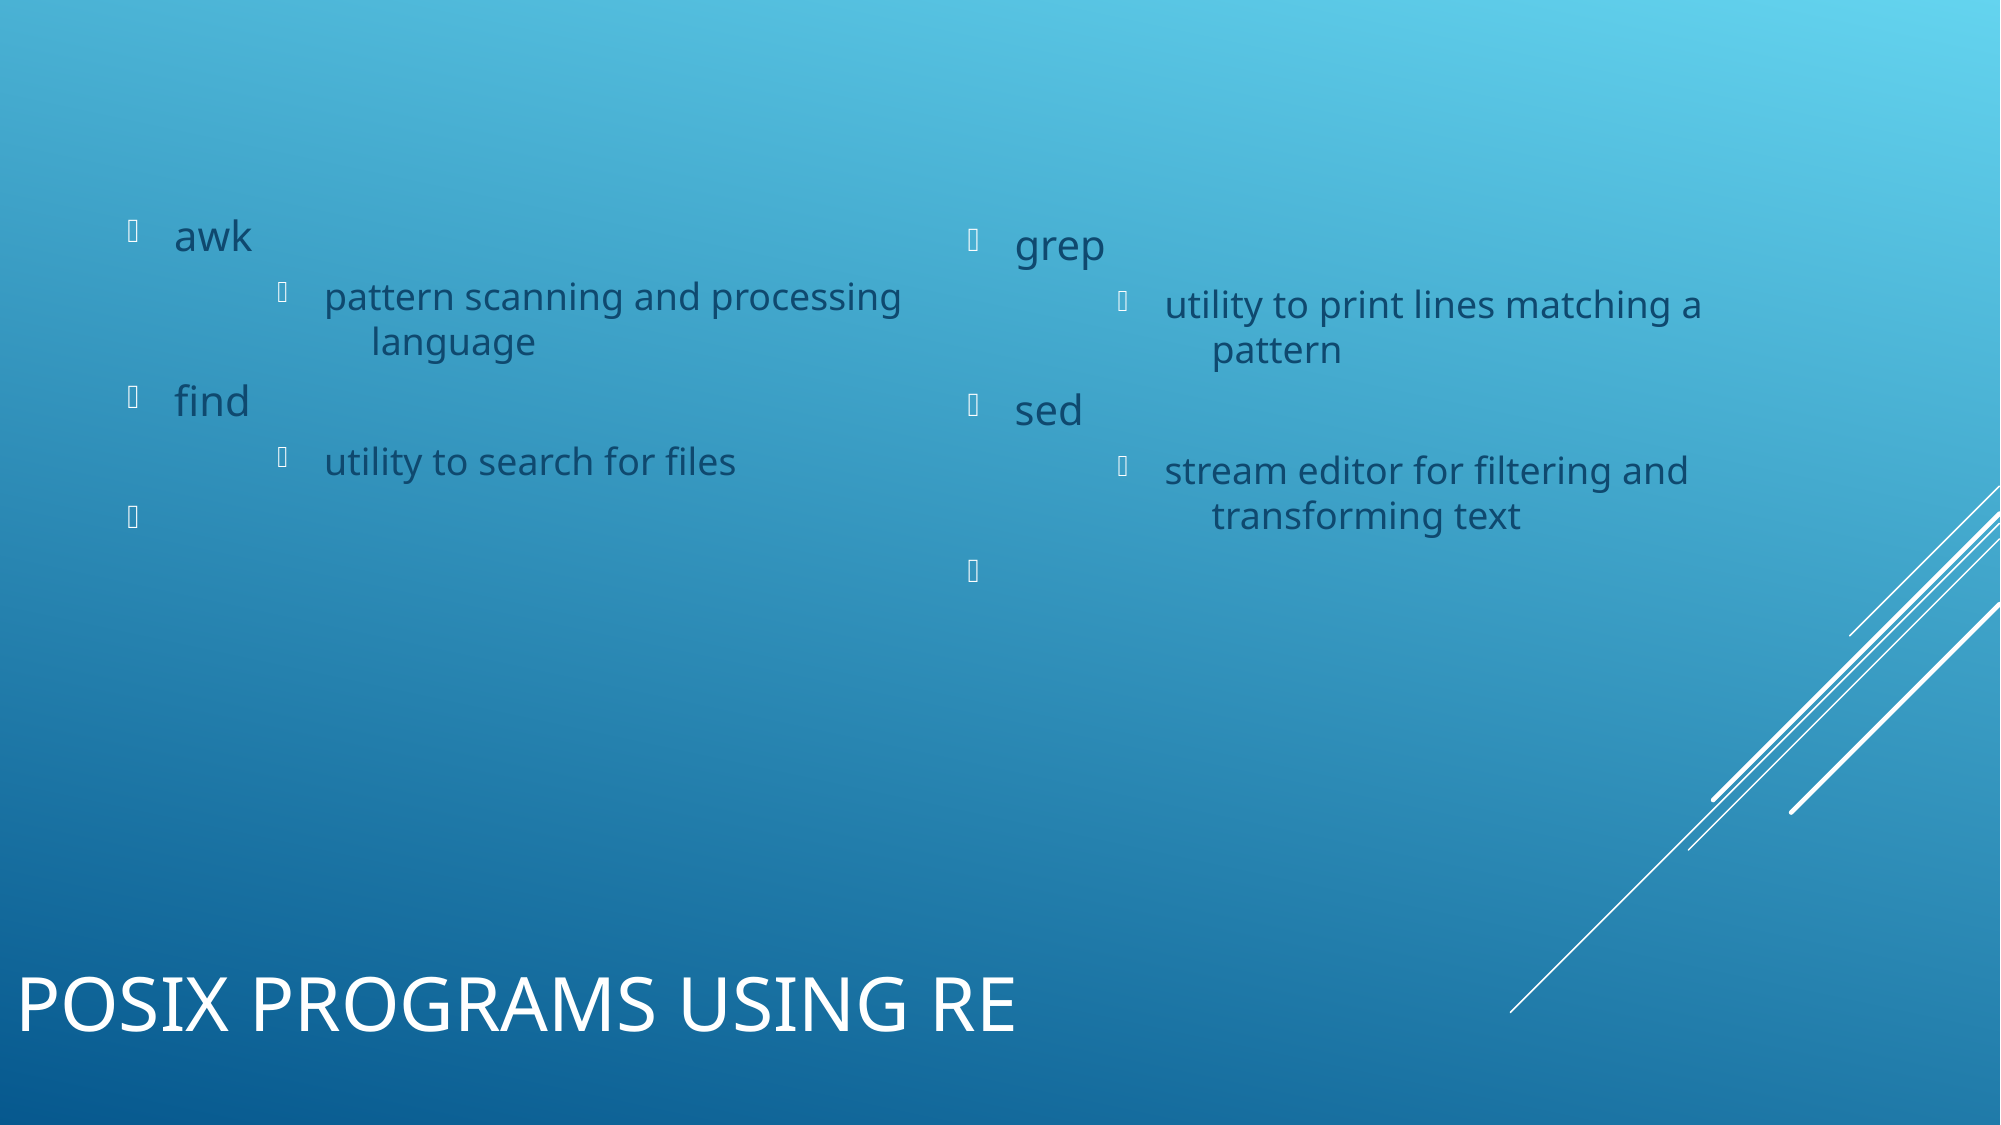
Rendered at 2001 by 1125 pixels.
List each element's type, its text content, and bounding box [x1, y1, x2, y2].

list awk pattern scanning and processing language find utility to search for files [112, 112, 923, 706]
title posix programs using re [0, 877, 1401, 1125]
list grep utility to print lines matching a pattern sed stream editor for filtering and transforming text [952, 112, 1763, 706]
